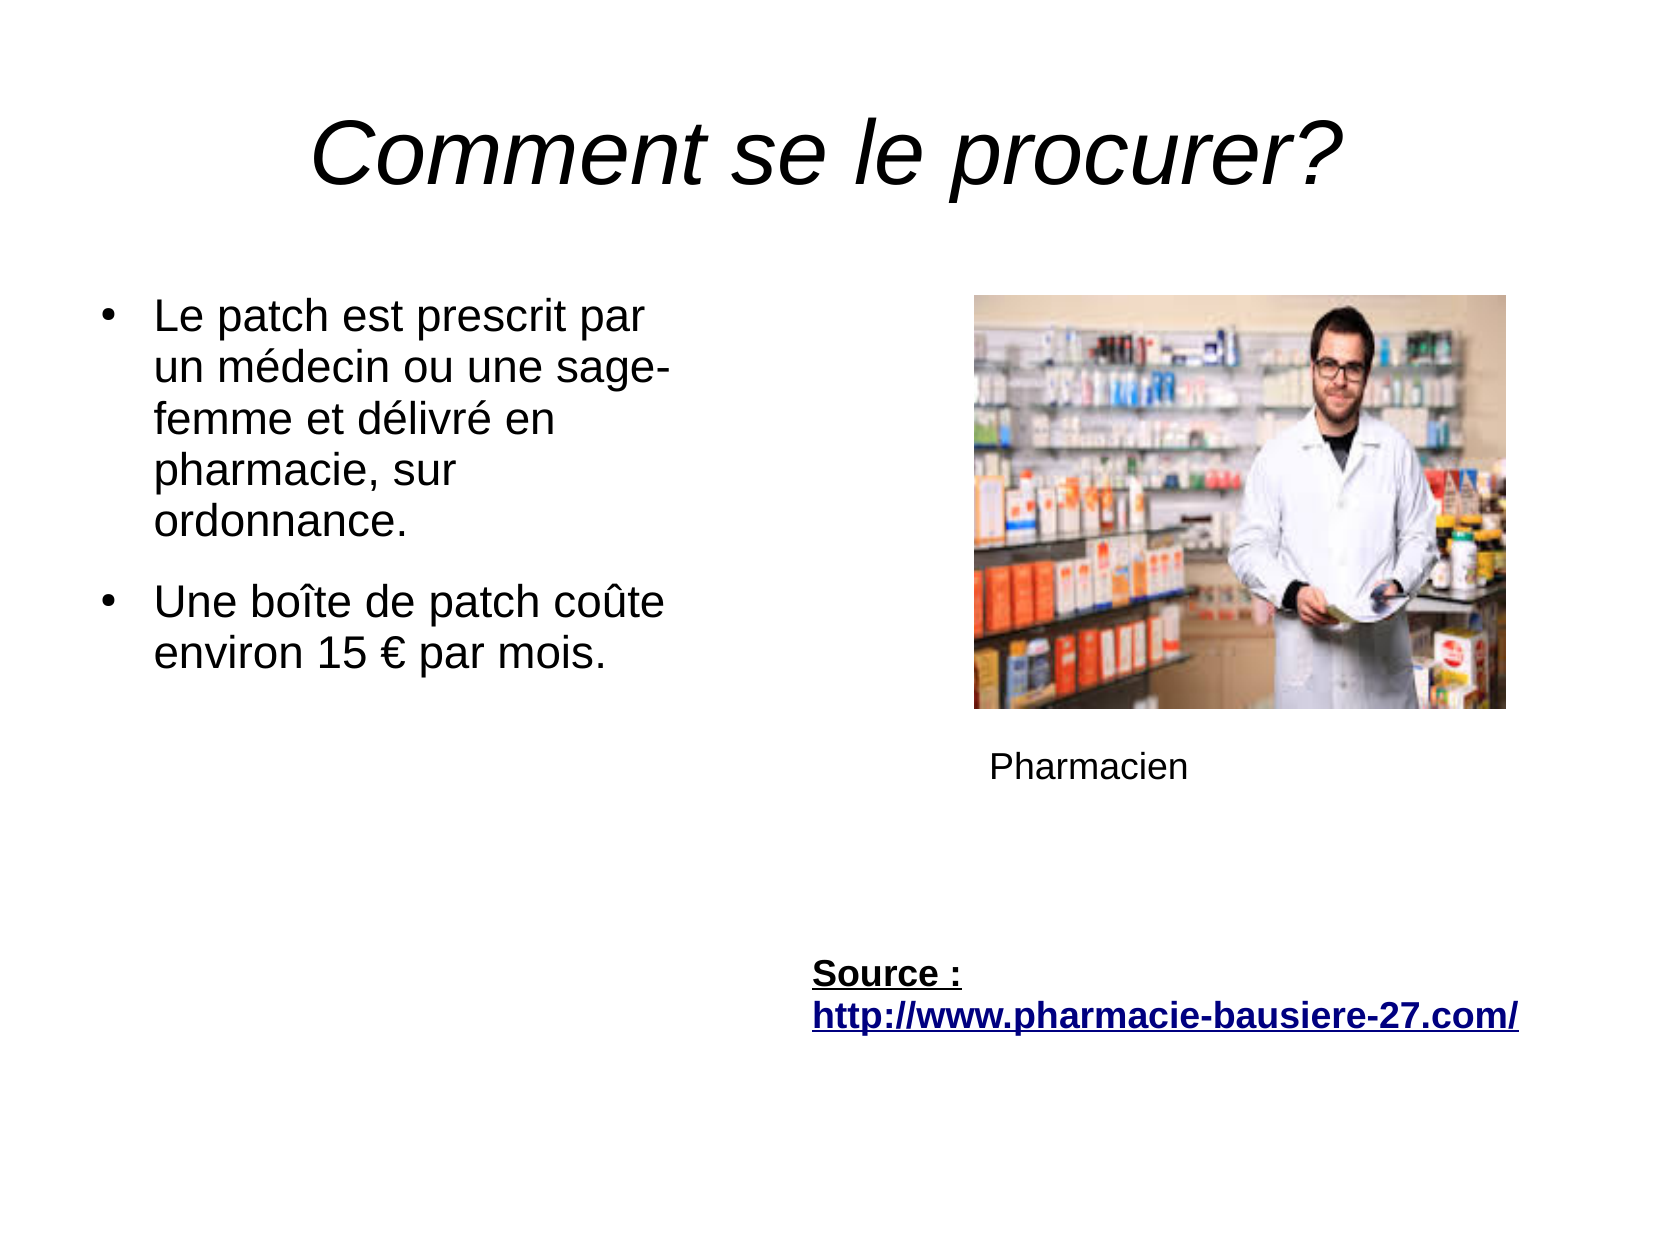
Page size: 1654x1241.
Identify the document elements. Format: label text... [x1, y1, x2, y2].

text_box Pharmacien [974, 738, 1595, 796]
picture [974, 295, 1506, 709]
text_box Source : http://www.pharmacie-bausiere-27.com/ [797, 944, 1537, 1090]
title Comment se le procurer? [82, 49, 1571, 257]
list Le patch est prescrit par un médecin ou une sage-femme et délivré en pharmacie, sur ordonnance. Une boîte de patch coûte environ 15 € par mois. [82, 290, 680, 1010]
